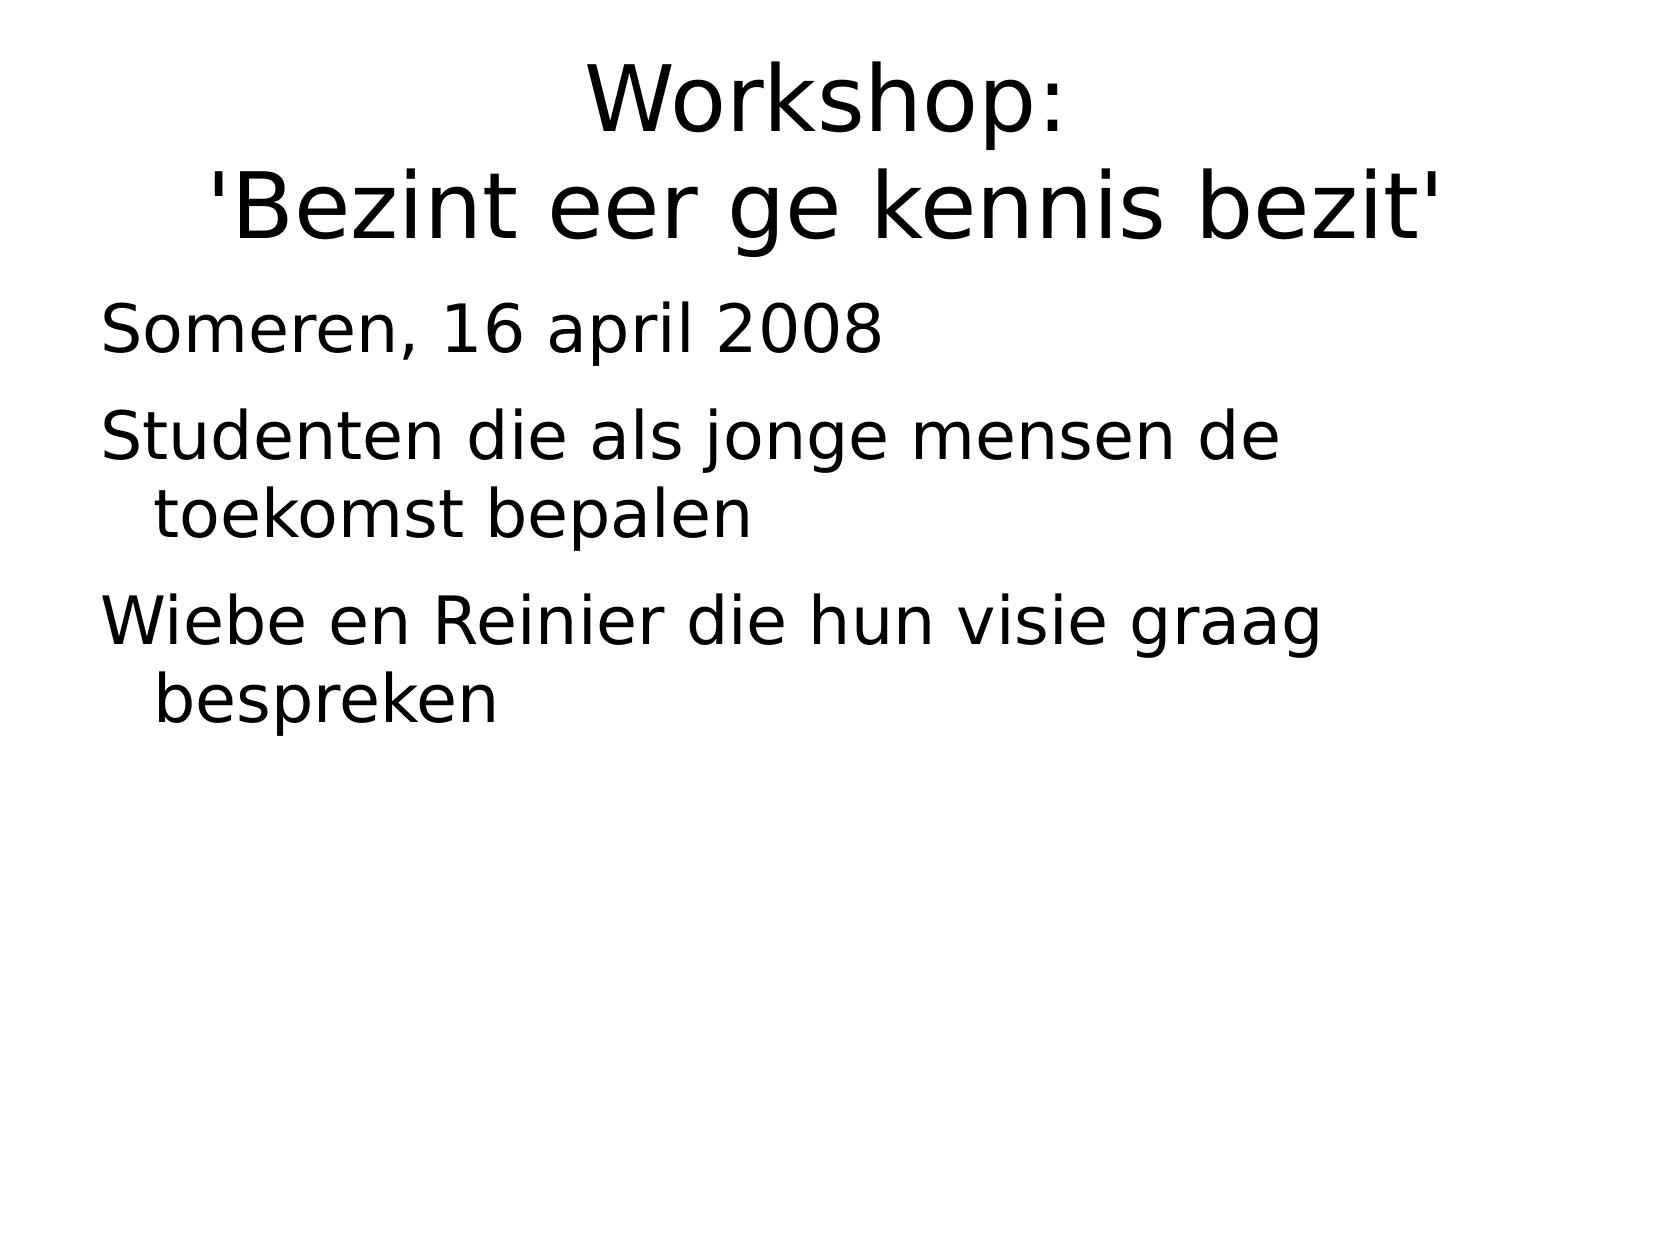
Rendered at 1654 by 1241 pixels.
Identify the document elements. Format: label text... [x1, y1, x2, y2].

title Workshop: 'Bezint eer ge kennis bezit' [82, 45, 1571, 261]
list Someren, 16 april 2008 Studenten die als jonge mensen de toekomst bepalen Wiebe en Reinier die hun visie graag bespreken [82, 290, 1571, 1109]
